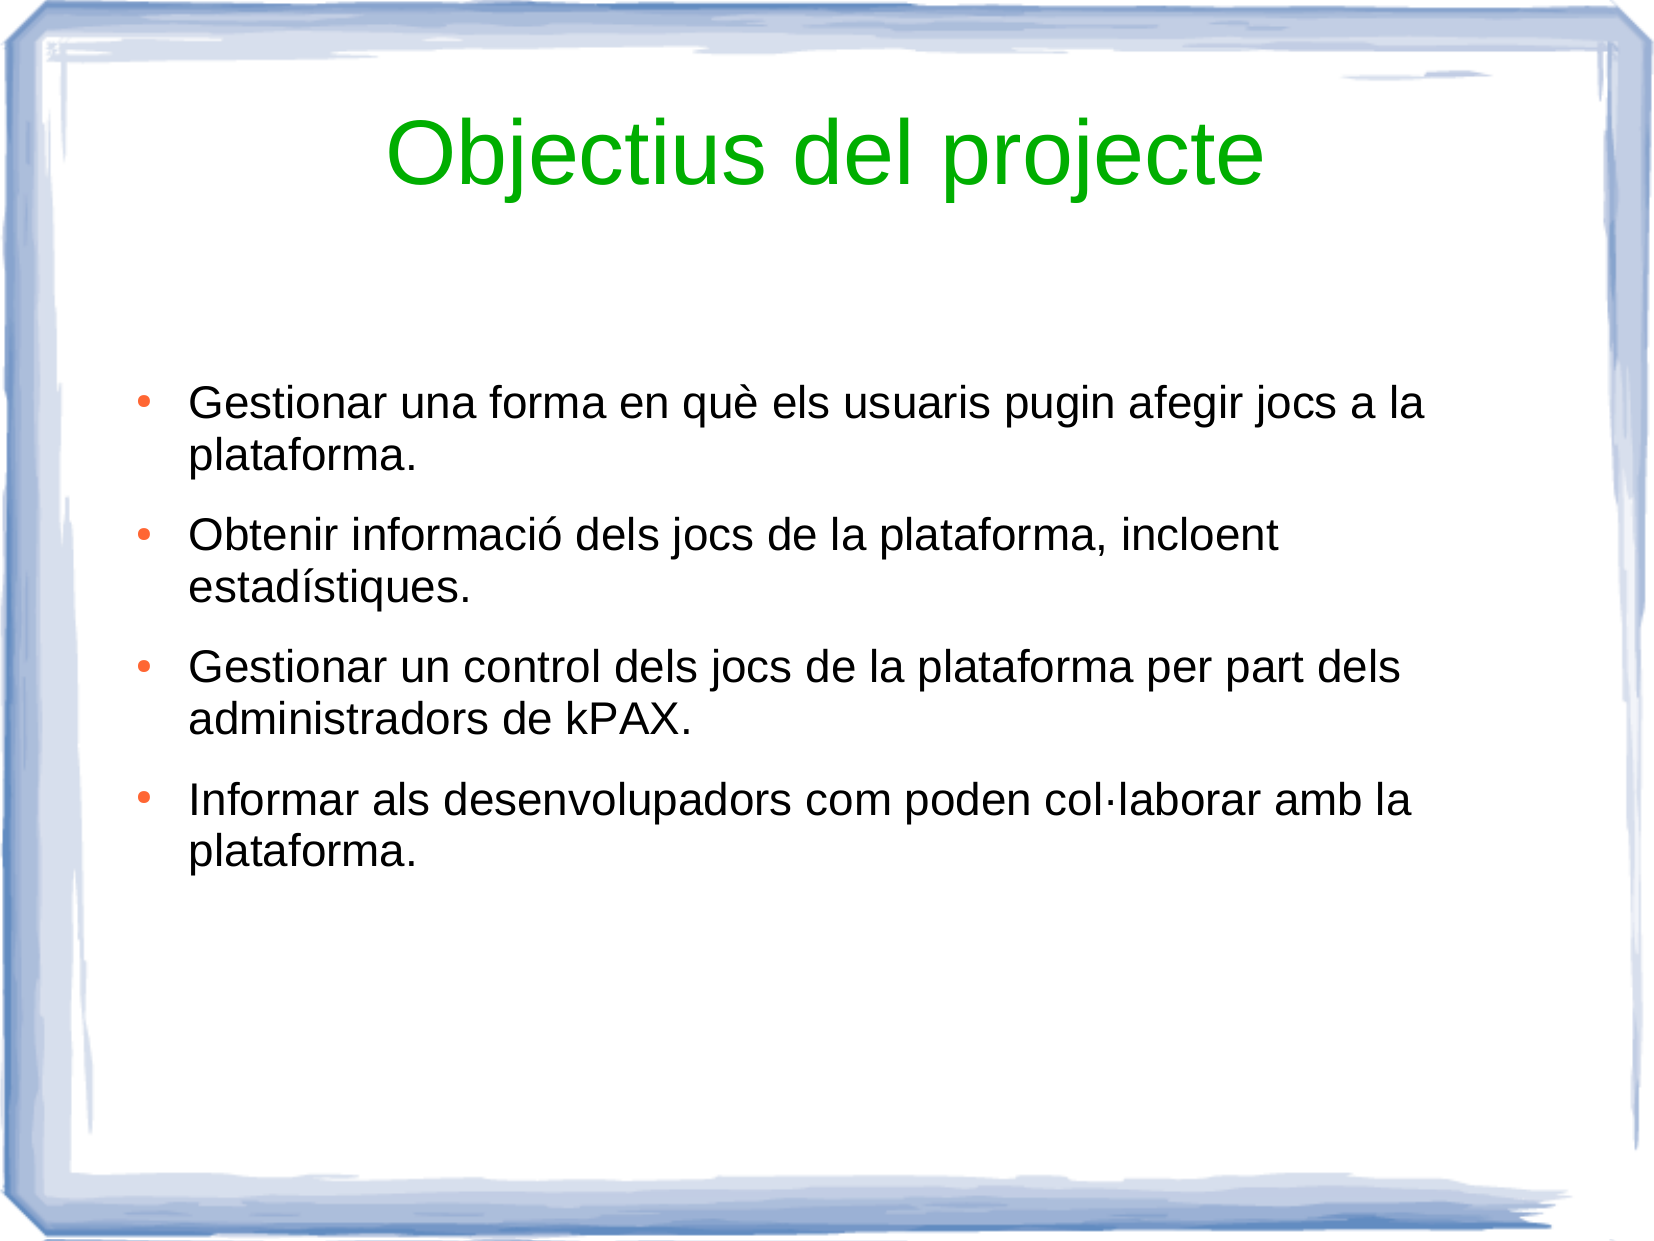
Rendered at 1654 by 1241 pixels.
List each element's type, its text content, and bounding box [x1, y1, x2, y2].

picture [0, 0, 1654, 1241]
title Objectius del projecte [82, 49, 1571, 257]
list Gestionar una forma en què els usuaris pugin afegir jocs a la plataforma. Obtenir informació dels jocs de la plataforma, incloent estadístiques. Gestionar un control dels jocs de la plataforma per part dels administradors de kPAX. Informar als desenvolupadors com poden col·laborar amb la plataforma. [118, 377, 1571, 1182]
